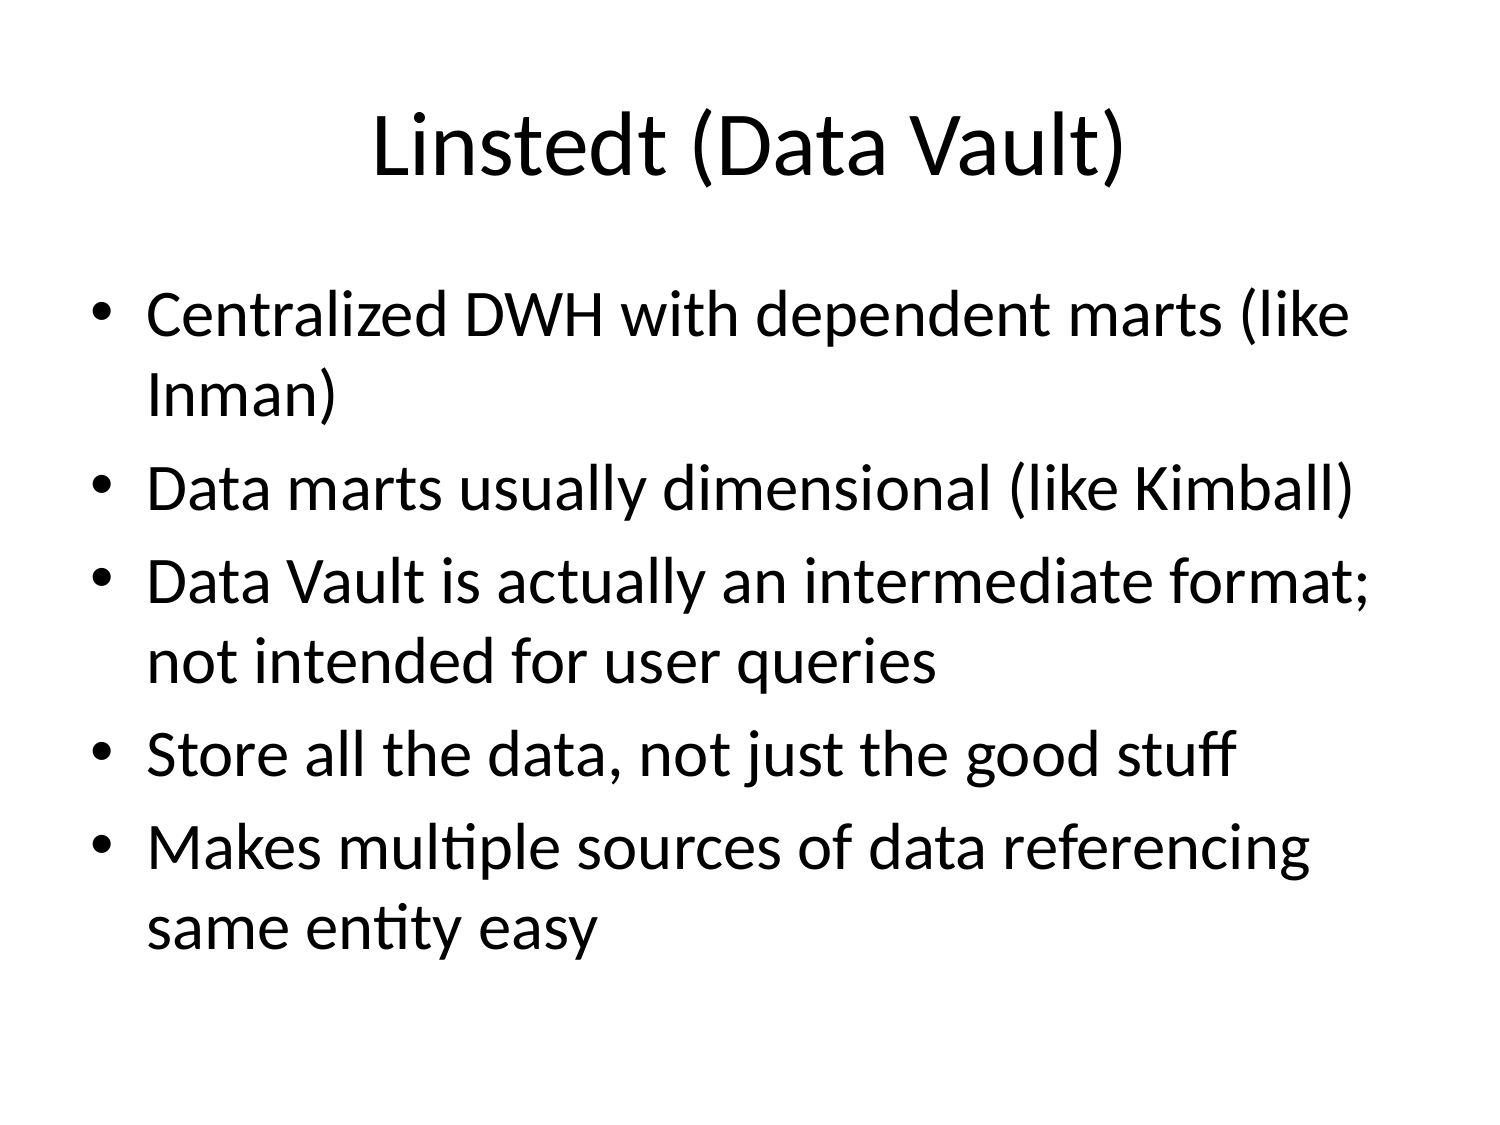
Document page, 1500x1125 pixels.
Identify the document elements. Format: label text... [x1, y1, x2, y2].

title Linstedt (Data Vault) [75, 45, 1425, 233]
list Centralized DWH with dependent marts (like Inman) Data marts usually dimensional (like Kimball) Data Vault is actually an intermediate format; not intended for user queries Store all the data, not just the good stuff Makes multiple sources of data referencing same entity easy [75, 262, 1425, 1005]
